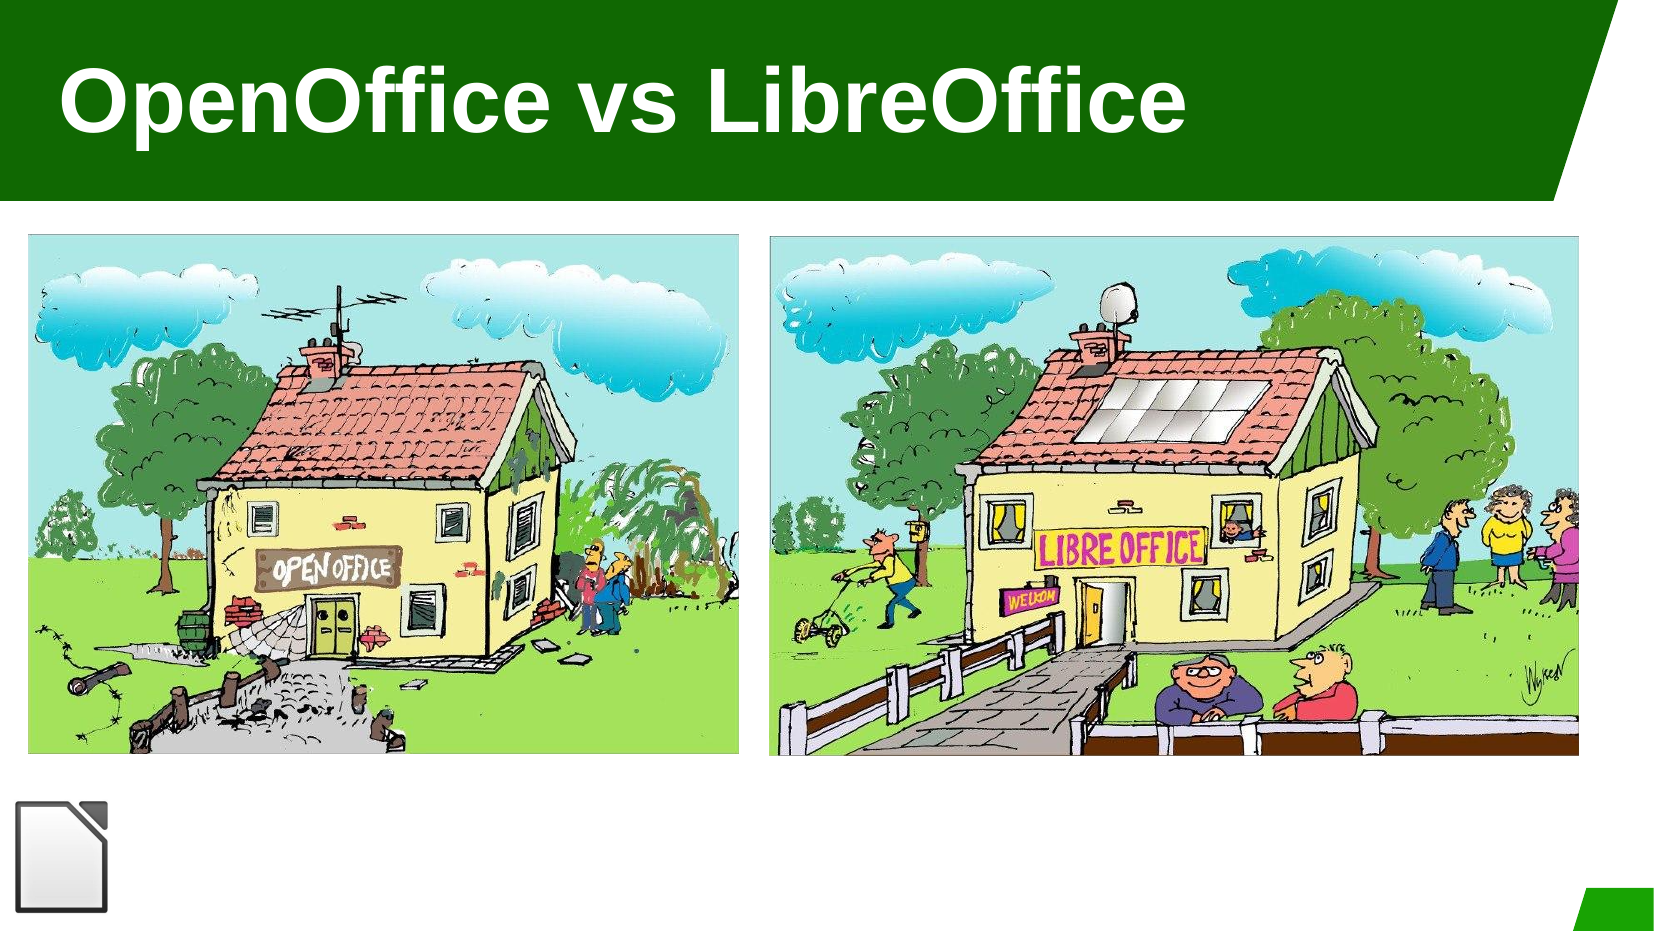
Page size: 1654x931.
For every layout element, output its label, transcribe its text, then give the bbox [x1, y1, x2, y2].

title OpenOffice vs LibreOffice [59, 13, 1548, 189]
picture [12, 798, 111, 917]
picture [28, 234, 739, 754]
picture [769, 236, 1579, 756]
